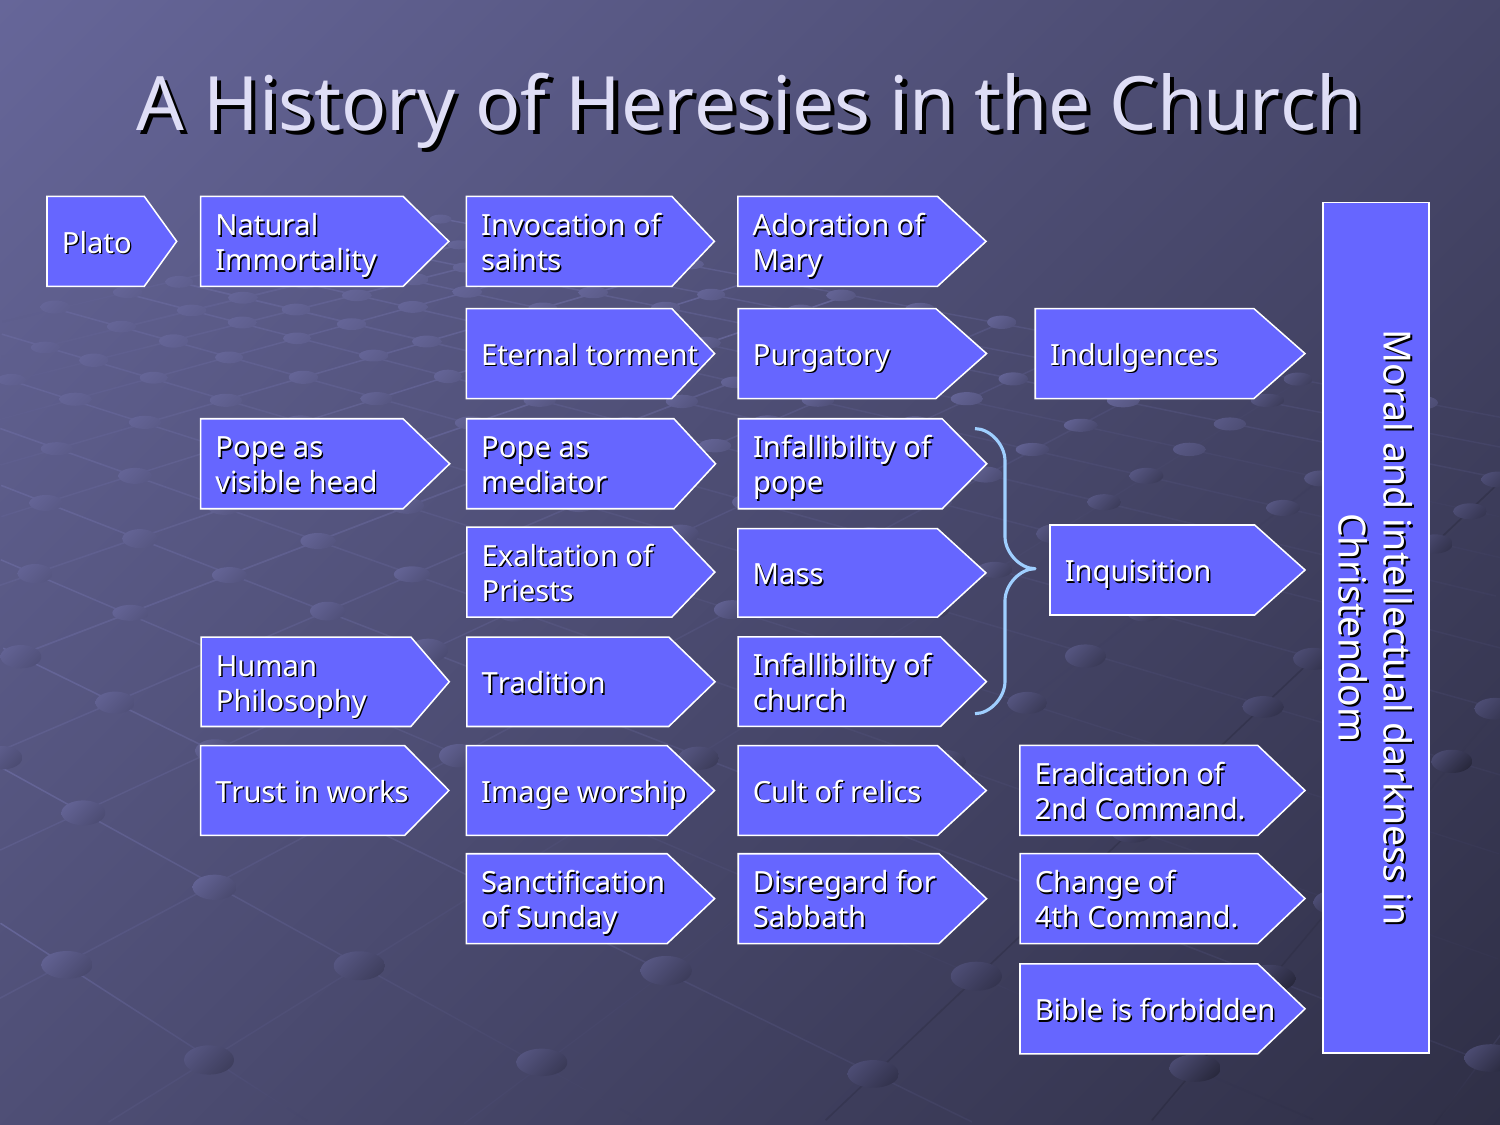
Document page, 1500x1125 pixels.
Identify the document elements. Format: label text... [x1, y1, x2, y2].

text_box Adoration of Mary [737, 196, 987, 287]
text_box Image worship [466, 745, 715, 836]
text_box Sanctification of Sunday [466, 853, 715, 944]
text_box Moral and intellectual darkness in Christendom [1322, 202, 1430, 1053]
text_box Invocation of saints [466, 196, 715, 287]
text_box Change of 4th Command. [1020, 853, 1306, 944]
text_box Trust in works [200, 745, 449, 836]
text_box Indulgences [1035, 308, 1306, 399]
text_box Mass [737, 528, 986, 618]
text_box Tradition [466, 637, 716, 727]
text_box Infallibility of pope [738, 418, 987, 509]
text_box Pope as visible head [200, 418, 450, 509]
text_box Exaltation of Priests [466, 527, 715, 618]
text_box Eradication of 2nd Command. [1019, 745, 1306, 836]
text_box Plato [47, 196, 177, 287]
text_box Human Philosophy [201, 637, 450, 727]
text_box Infallibility of church [738, 636, 987, 727]
text_box Eternal torment [466, 308, 715, 399]
text_box Purgatory [738, 308, 987, 399]
text_box Cult of relics [738, 745, 987, 836]
text_box Pope as mediator [466, 418, 716, 509]
title A History of Heresies in the Church [0, 36, 1500, 165]
text_box Bible is forbidden [1020, 963, 1306, 1054]
text_box Natural Immortality [200, 196, 449, 287]
text_box Inquisition [1050, 525, 1306, 616]
text_box Disregard for Sabbath [738, 853, 987, 944]
